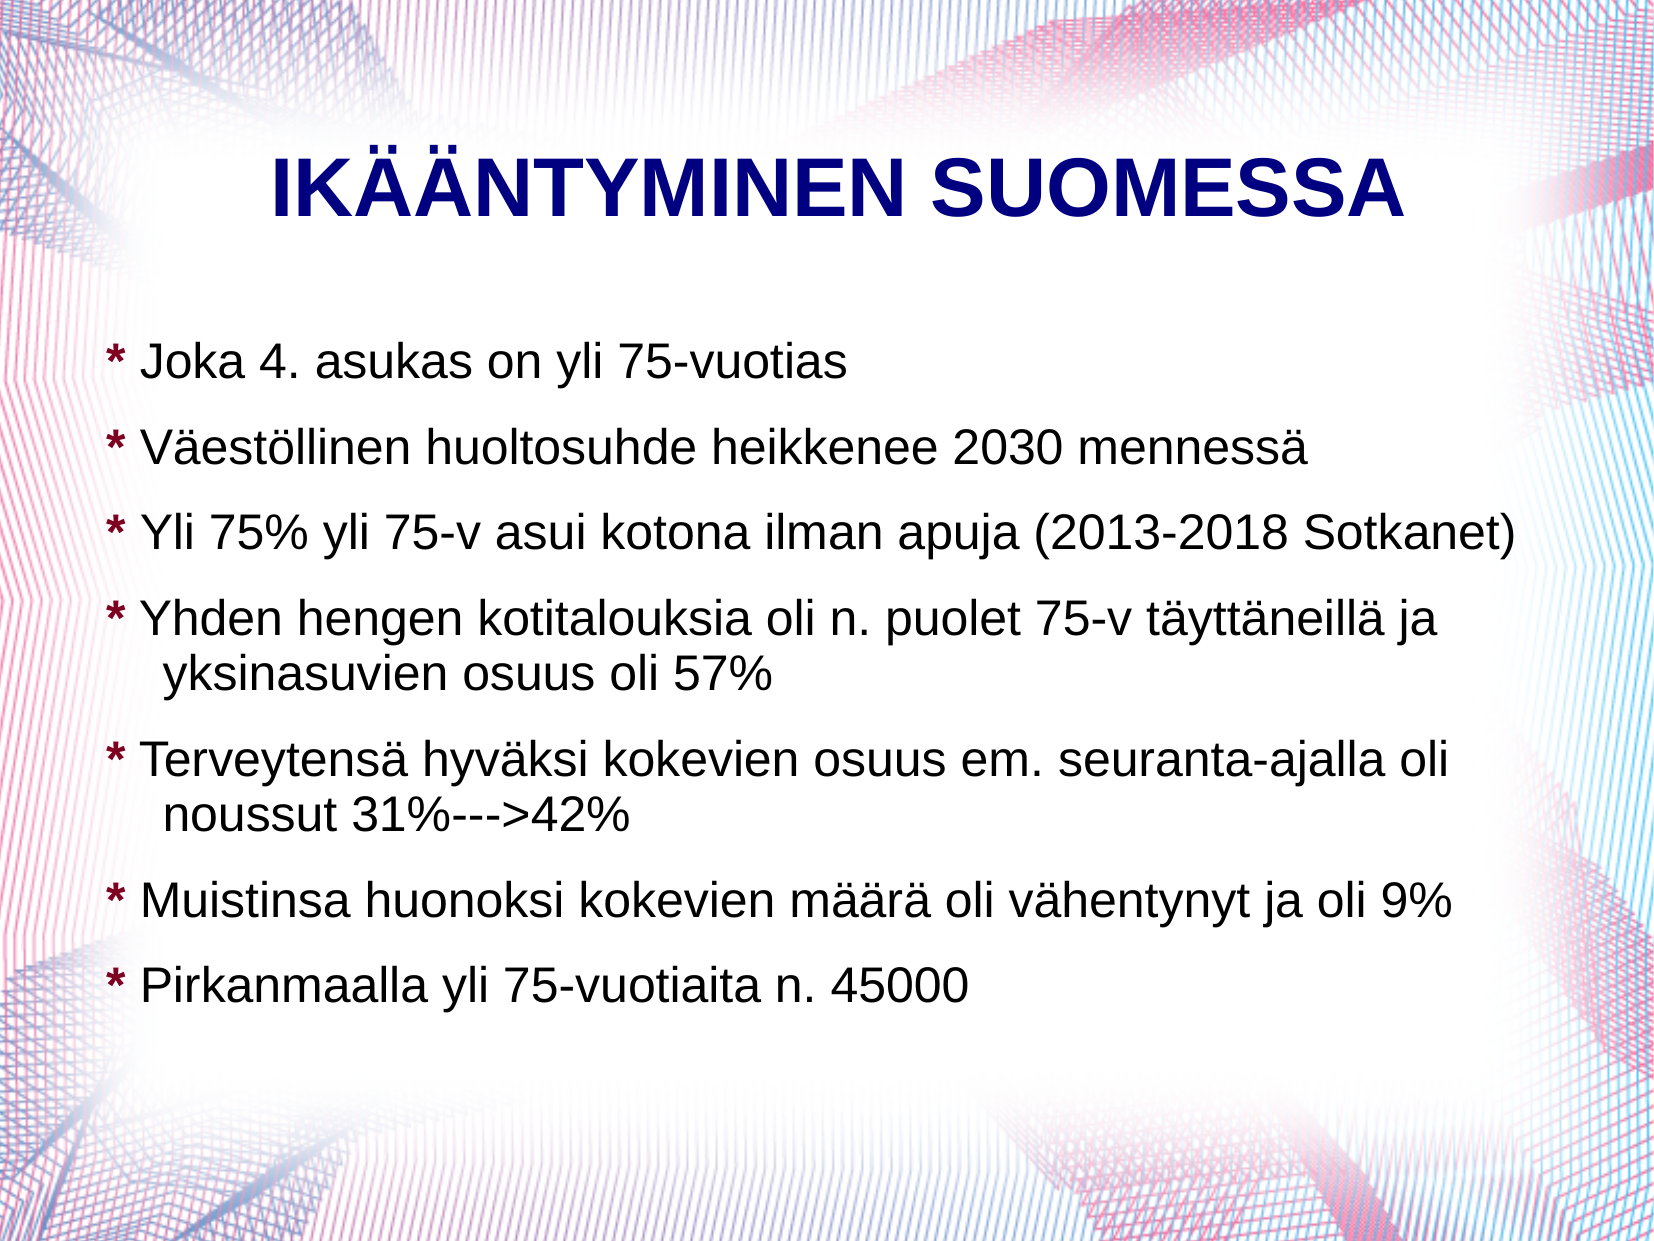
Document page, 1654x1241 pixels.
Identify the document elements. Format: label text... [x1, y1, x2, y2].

title IKÄÄNTYMINEN SUOMESSA [94, 59, 1583, 319]
picture [0, 0, 1654, 1241]
list * Joka 4. asukas on yli 75-vuotias * Väestöllinen huoltosuhde heikkenee 2030 mennessä * Yli 75% yli 75-v asui kotona ilman apuja (2013-2018 Sotkanet) * Yhden hengen kotitalouksia oli n. puolet 75-v täyttäneillä ja yksinasuvien osuus oli 57% * Terveytensä hyväksi kokevien osuus em. seuranta-ajalla oli noussut 31%--->42% * Muistinsa huonoksi kokevien määrä oli vähentynyt ja oli 9% * Pirkanmaalla yli 75-vuotiaita n. 45000 [106, 330, 1571, 1111]
